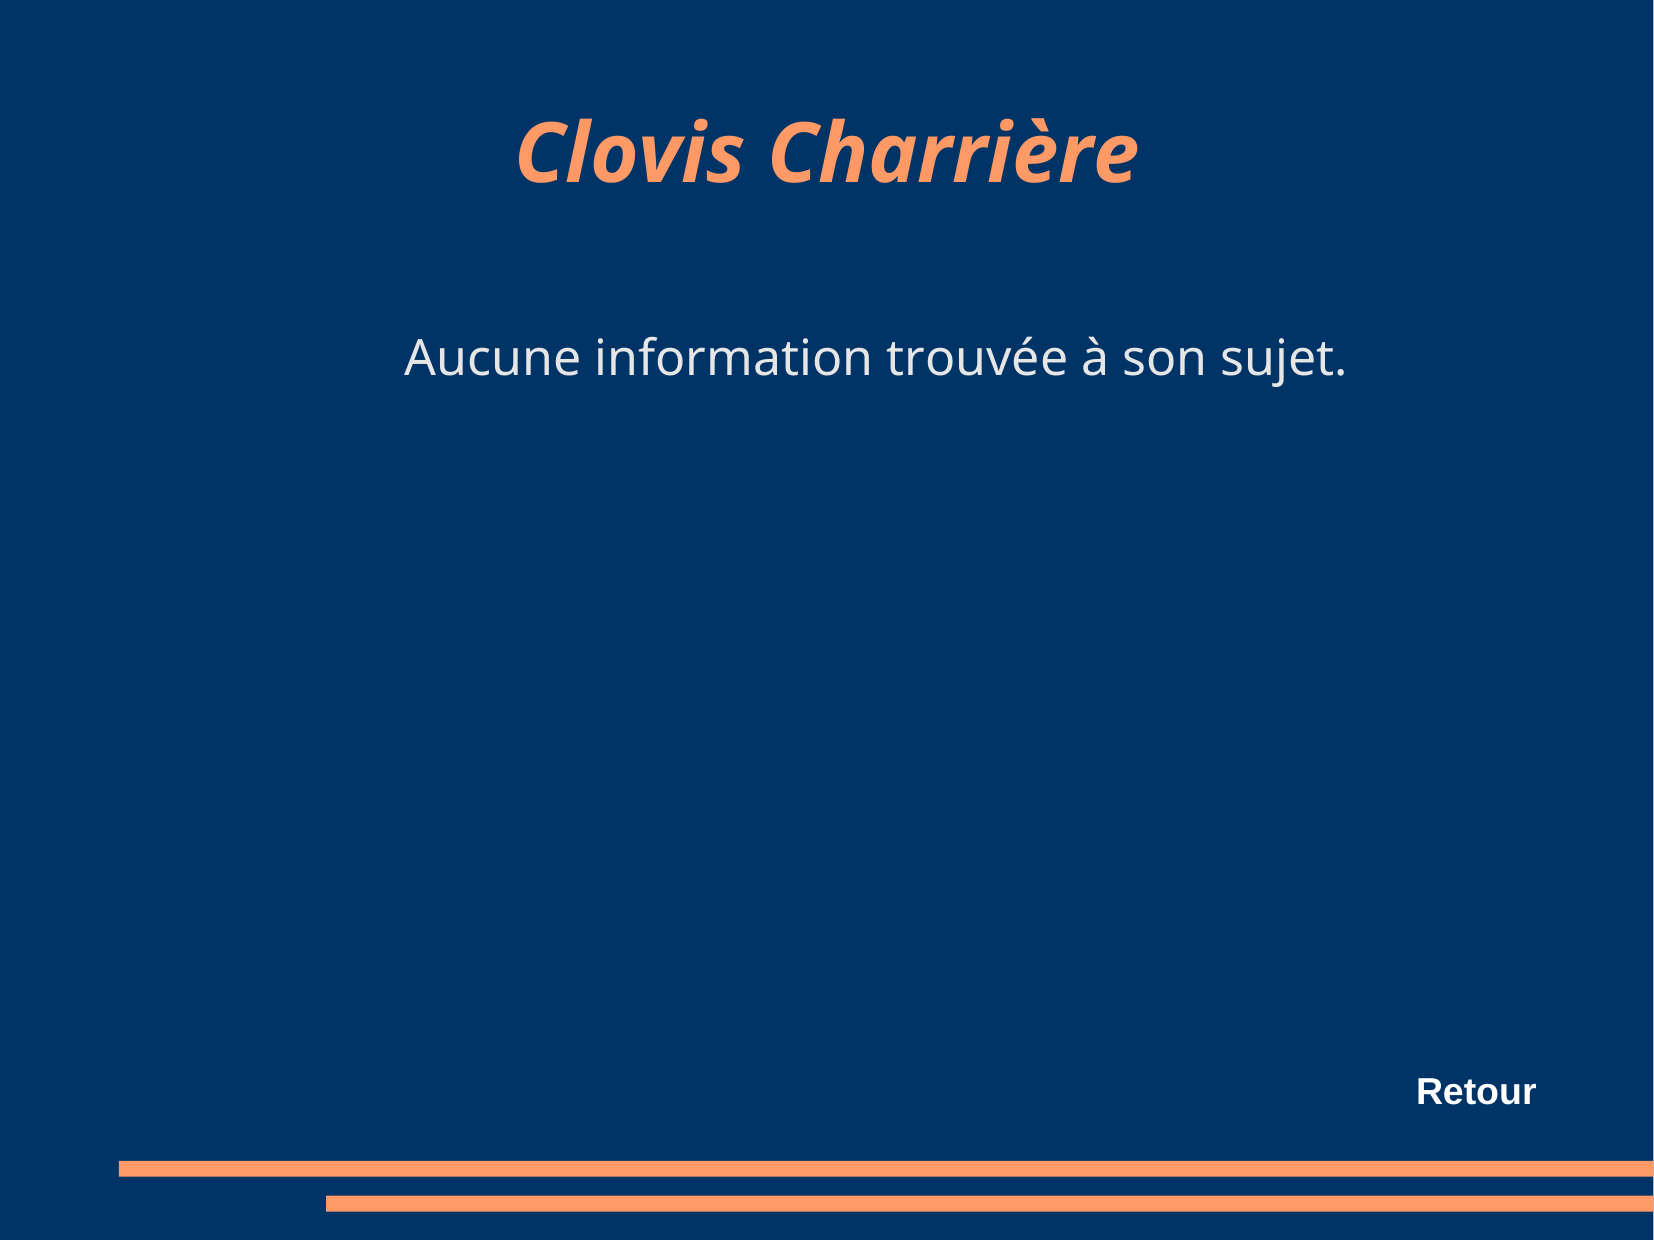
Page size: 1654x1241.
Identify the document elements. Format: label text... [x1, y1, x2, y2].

title Clovis Charrière [121, 46, 1534, 254]
list Aucune information trouvée à son sujet. [121, 322, 1561, 1132]
text_box Retour [1358, 1062, 1595, 1134]
